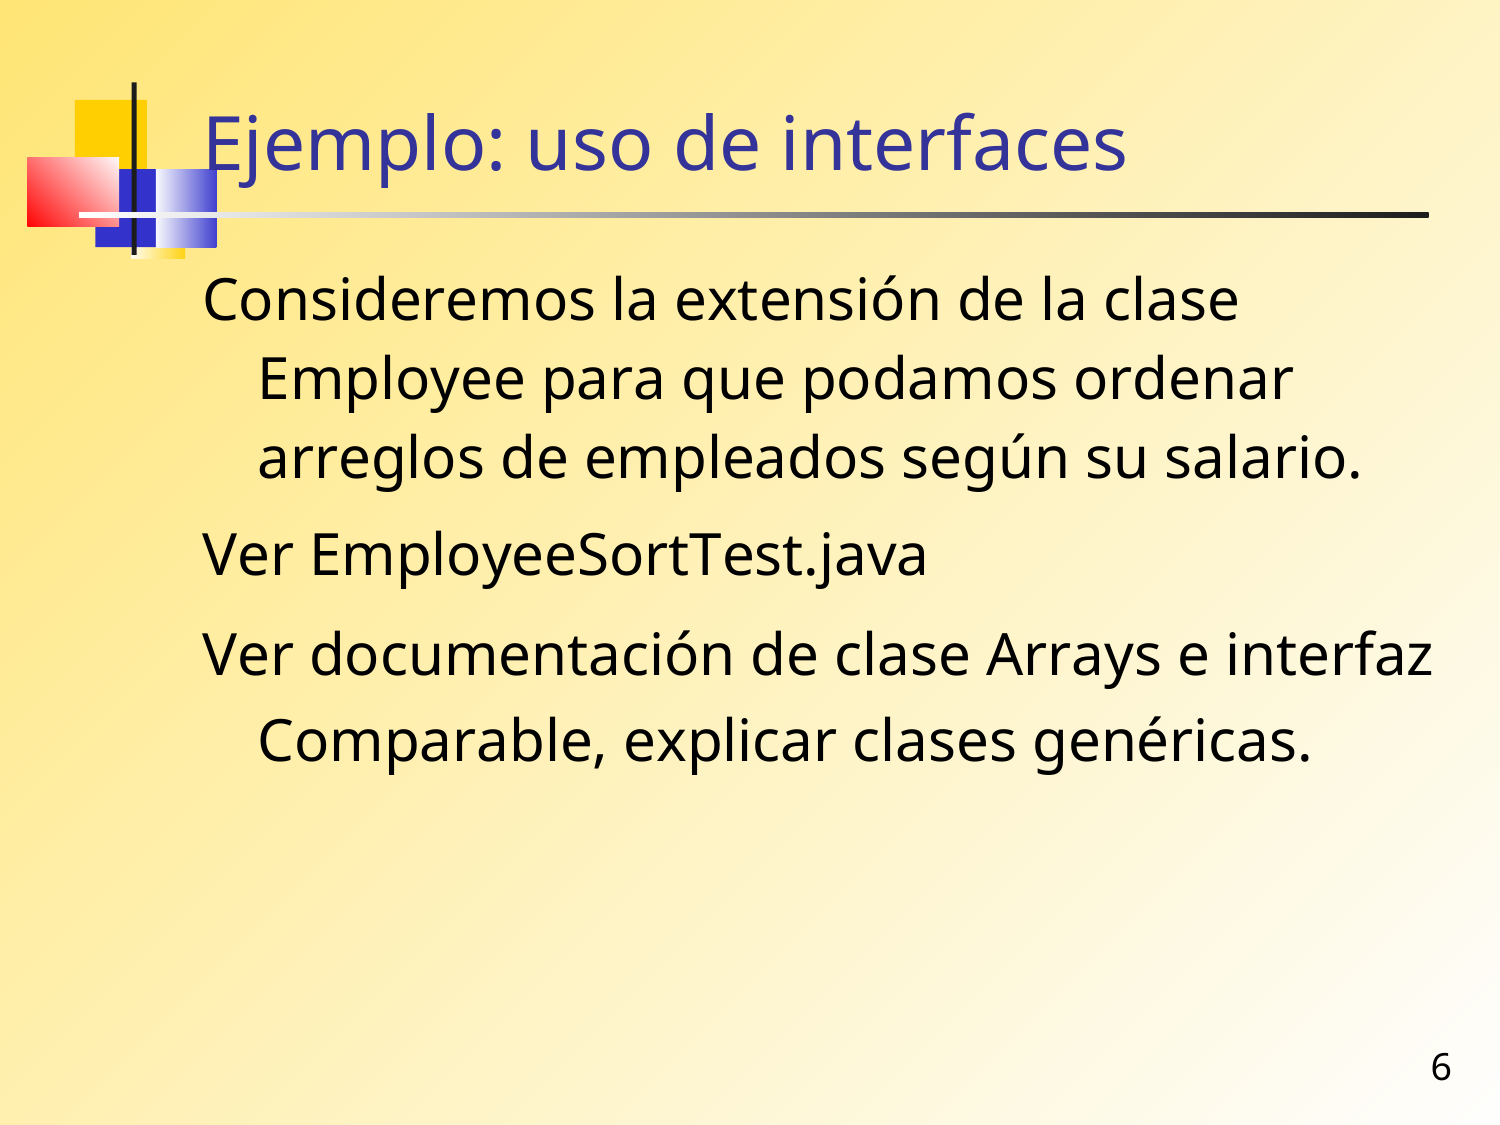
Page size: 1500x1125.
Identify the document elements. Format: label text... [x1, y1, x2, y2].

list Consideremos la extensión de la clase Employee para que podamos ordenar arreglos de empleados según su salario. Ver EmployeeSortTest.java Ver documentación de clase Arrays e interfaz Comparable, explicar clases genéricas. [187, 249, 1463, 1013]
title Ejemplo: uso de interfaces [187, 37, 1466, 201]
